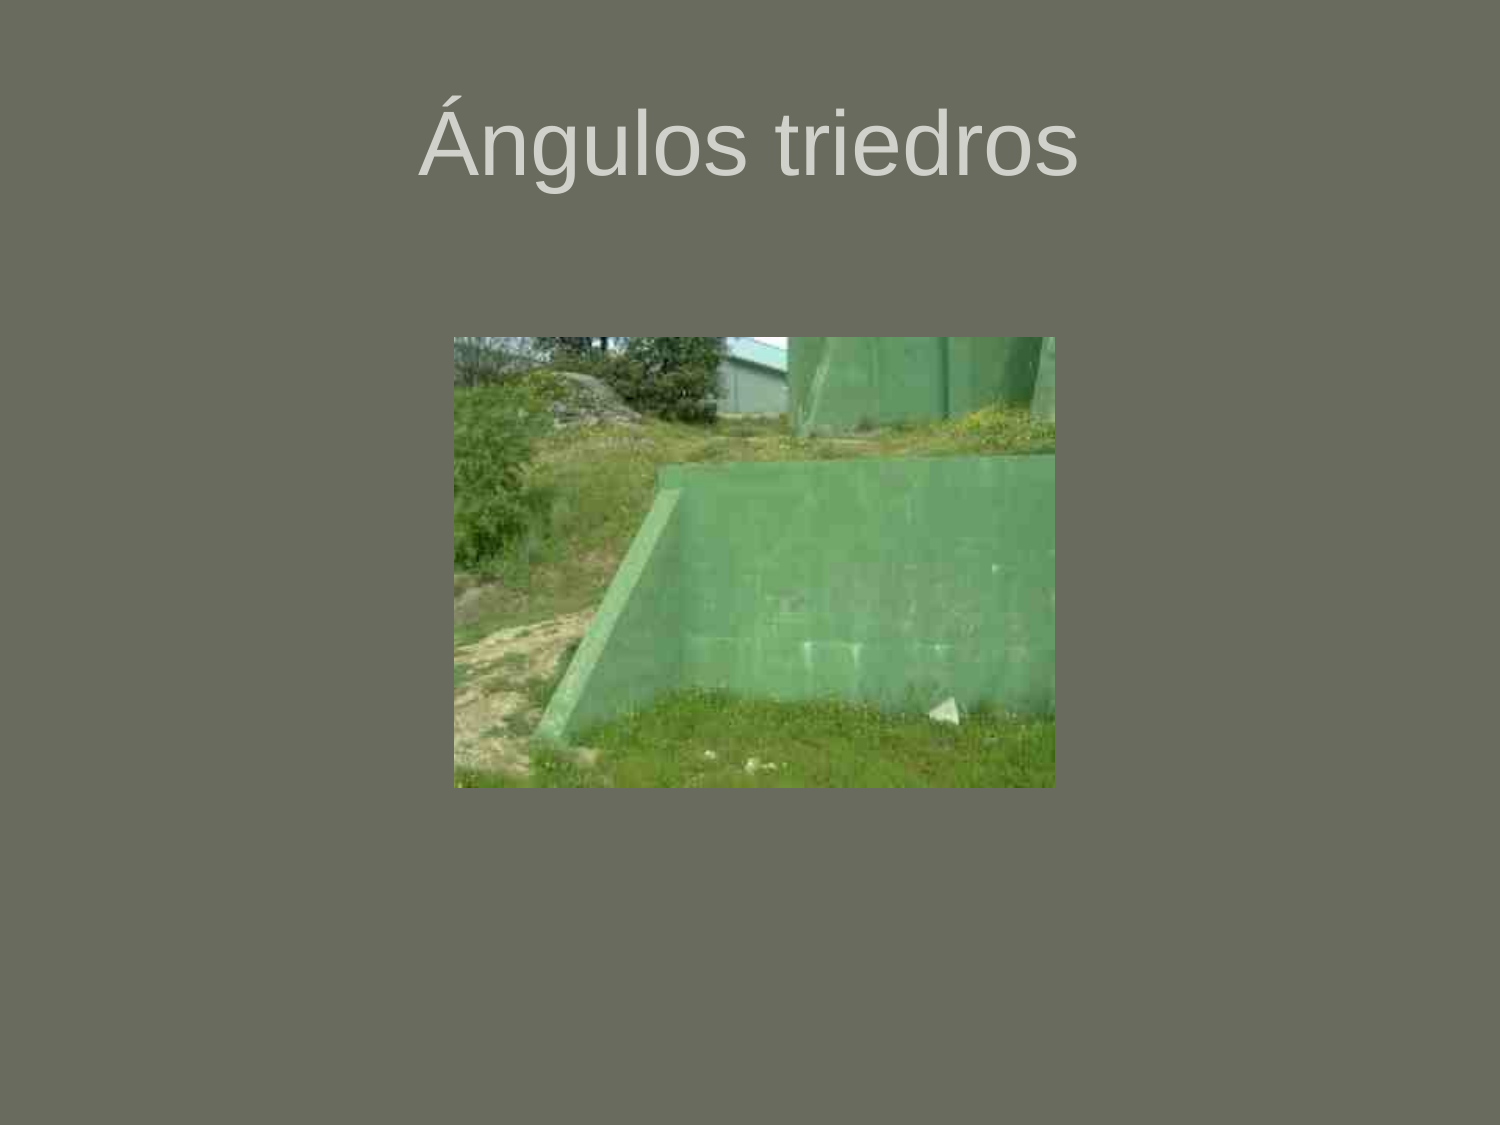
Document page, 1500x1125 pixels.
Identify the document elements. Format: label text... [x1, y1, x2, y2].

title Ángulos triedros [75, 45, 1426, 233]
picture [454, 337, 1055, 788]
